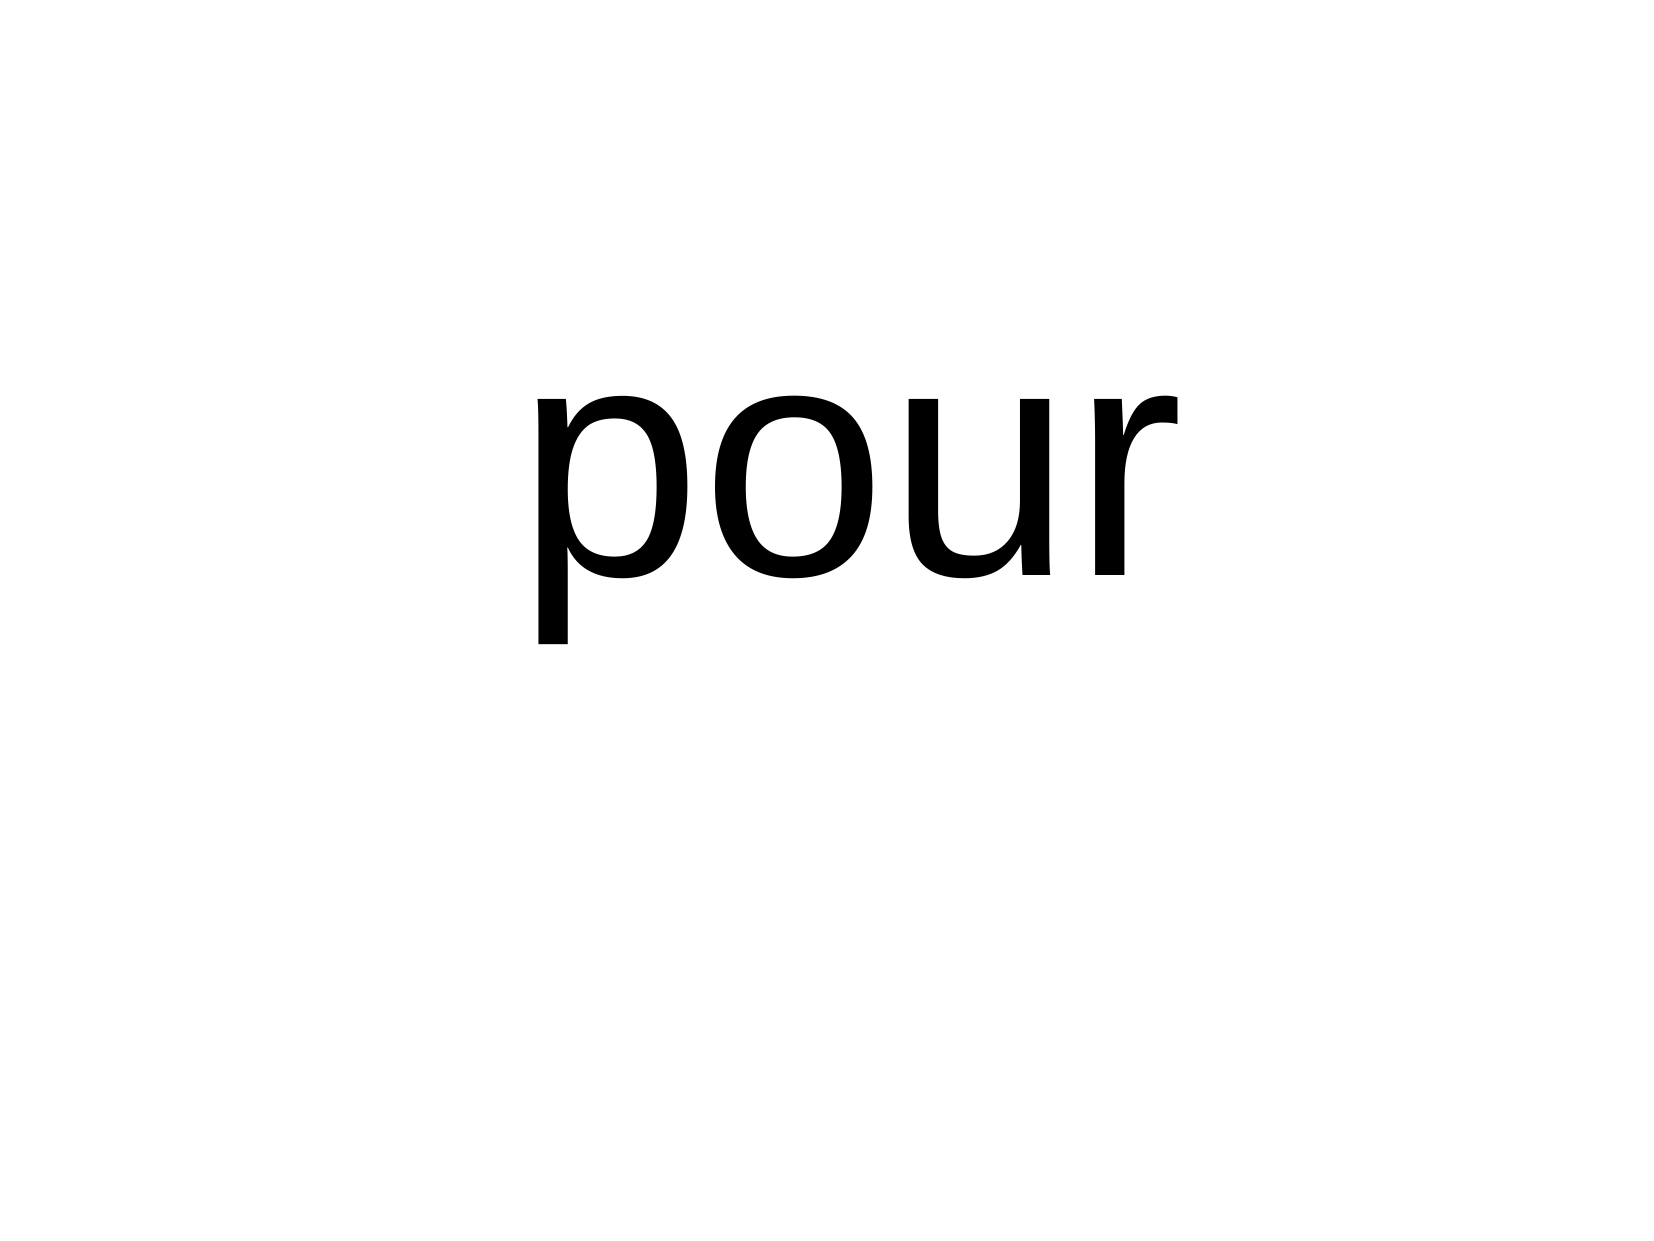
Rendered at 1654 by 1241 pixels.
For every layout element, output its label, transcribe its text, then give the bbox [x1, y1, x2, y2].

text_box pour [501, 265, 1447, 653]
